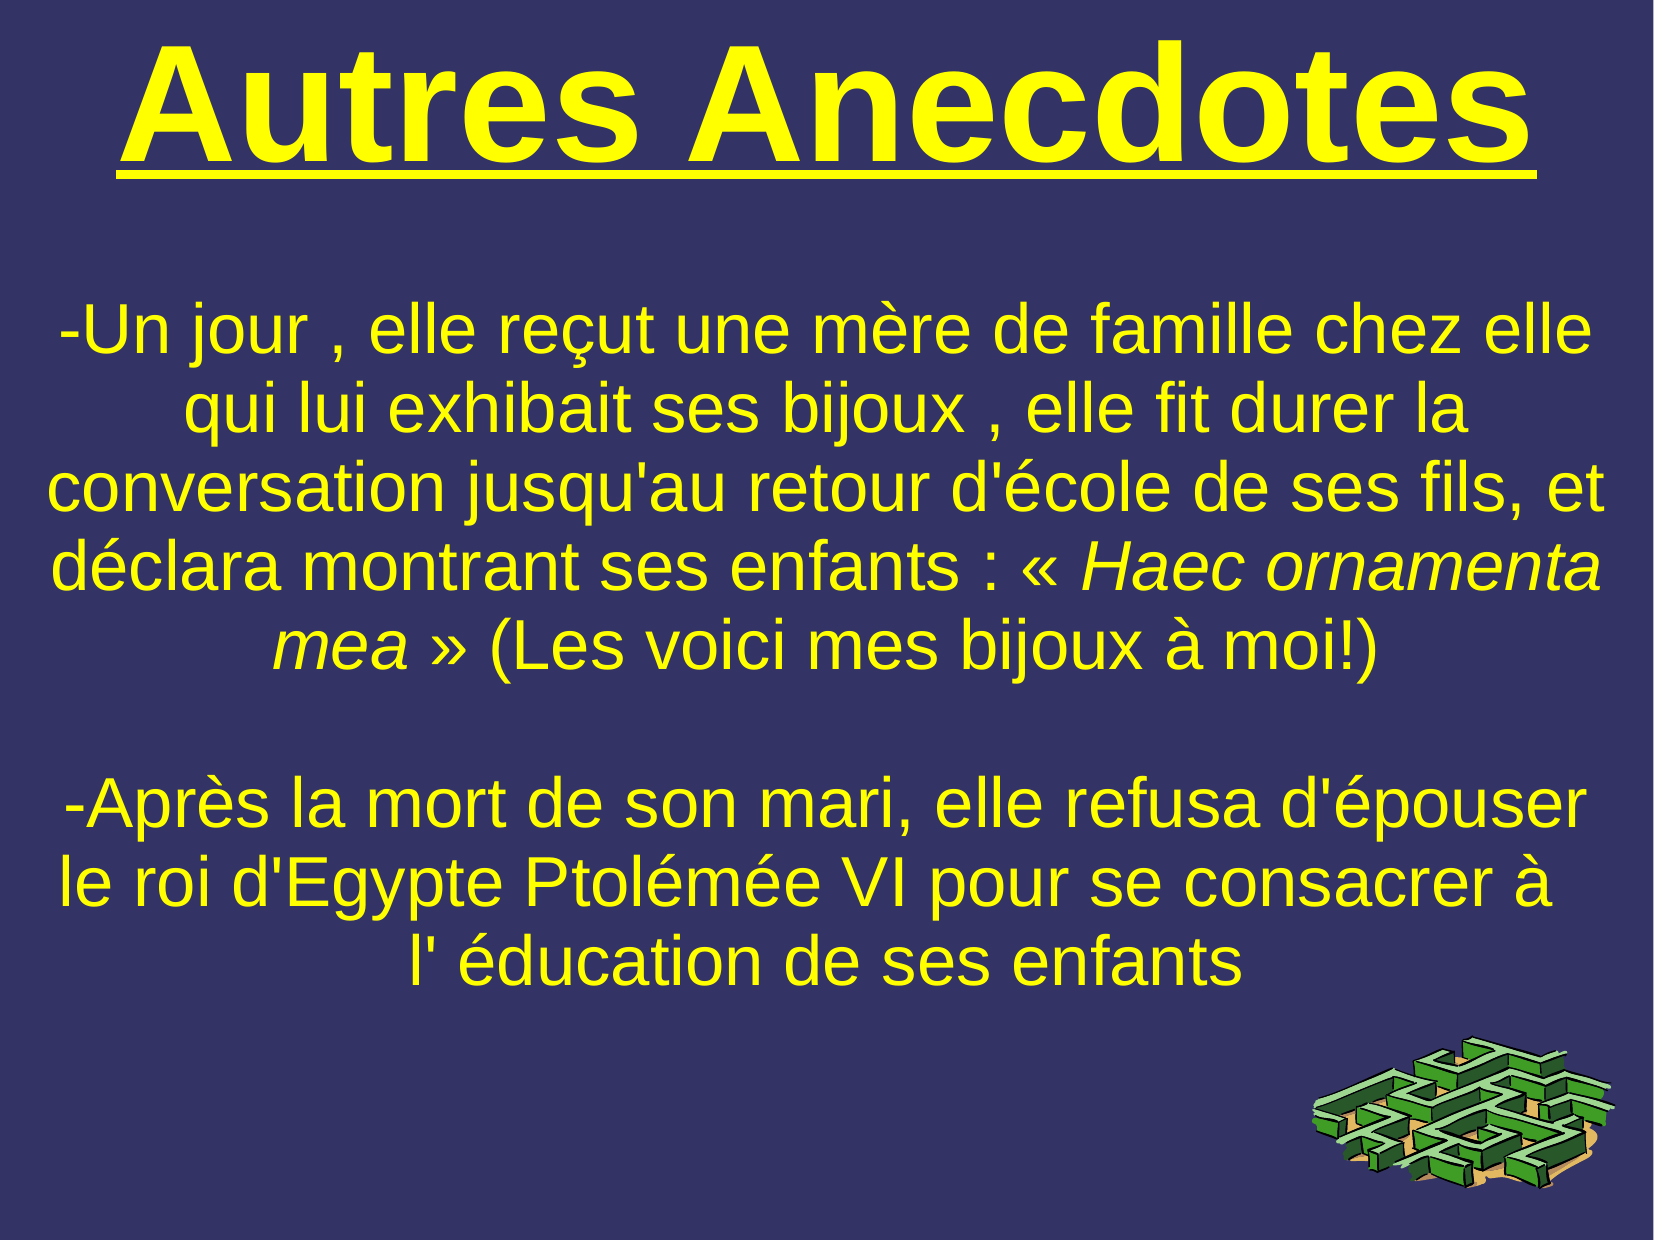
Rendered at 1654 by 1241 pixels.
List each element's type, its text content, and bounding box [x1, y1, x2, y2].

text_box Autres Anecdotes -Un jour , elle reçut une mère de famille chez elle qui lui exhibait ses bijoux , elle fit durer la conversation jusqu'au retour d'école de ses fils, et déclara montrant ses enfants : « Haec ornamenta mea » (Les voici mes bijoux à moi!) -Après la mort de son mari, elle refusa d'épouser le roi d'Egypte Ptolémée VI pour se consacrer à l' éducation de ses enfants [29, 0, 1625, 1241]
